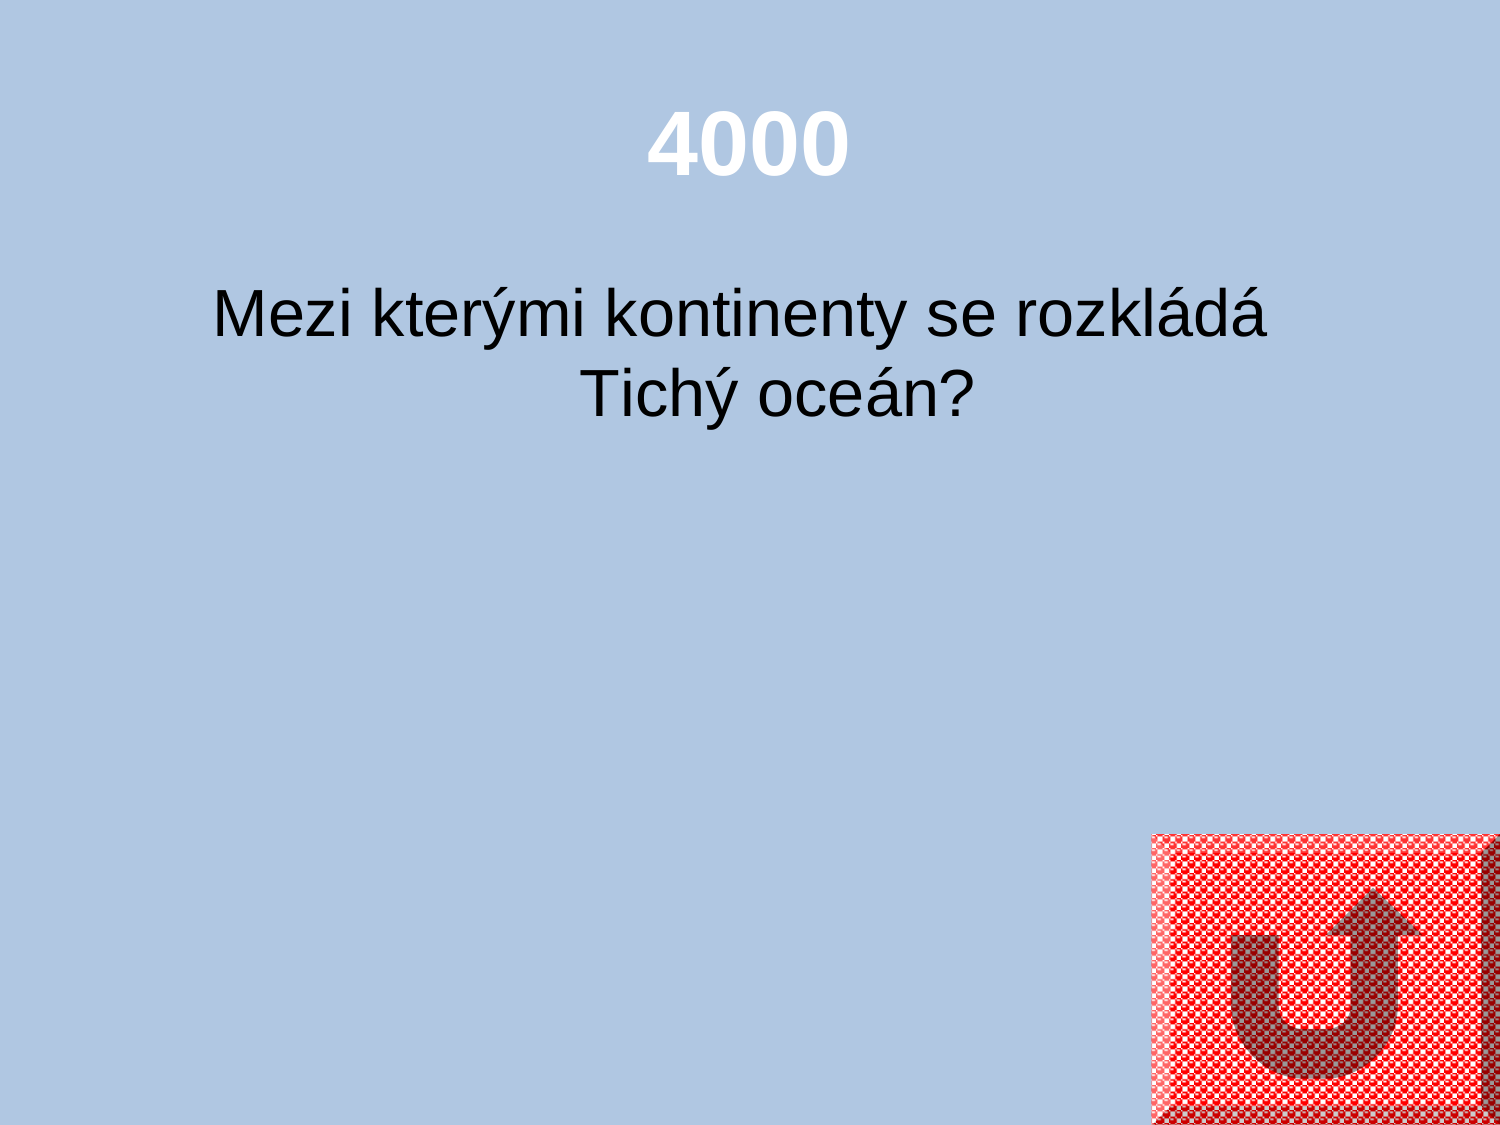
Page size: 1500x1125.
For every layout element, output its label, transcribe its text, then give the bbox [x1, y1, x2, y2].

text_box [1153, 834, 1500, 1125]
title 4000 [75, 45, 1426, 233]
list Mezi kterými kontinenty se rozkládá Tichý oceán? [75, 262, 1426, 1006]
